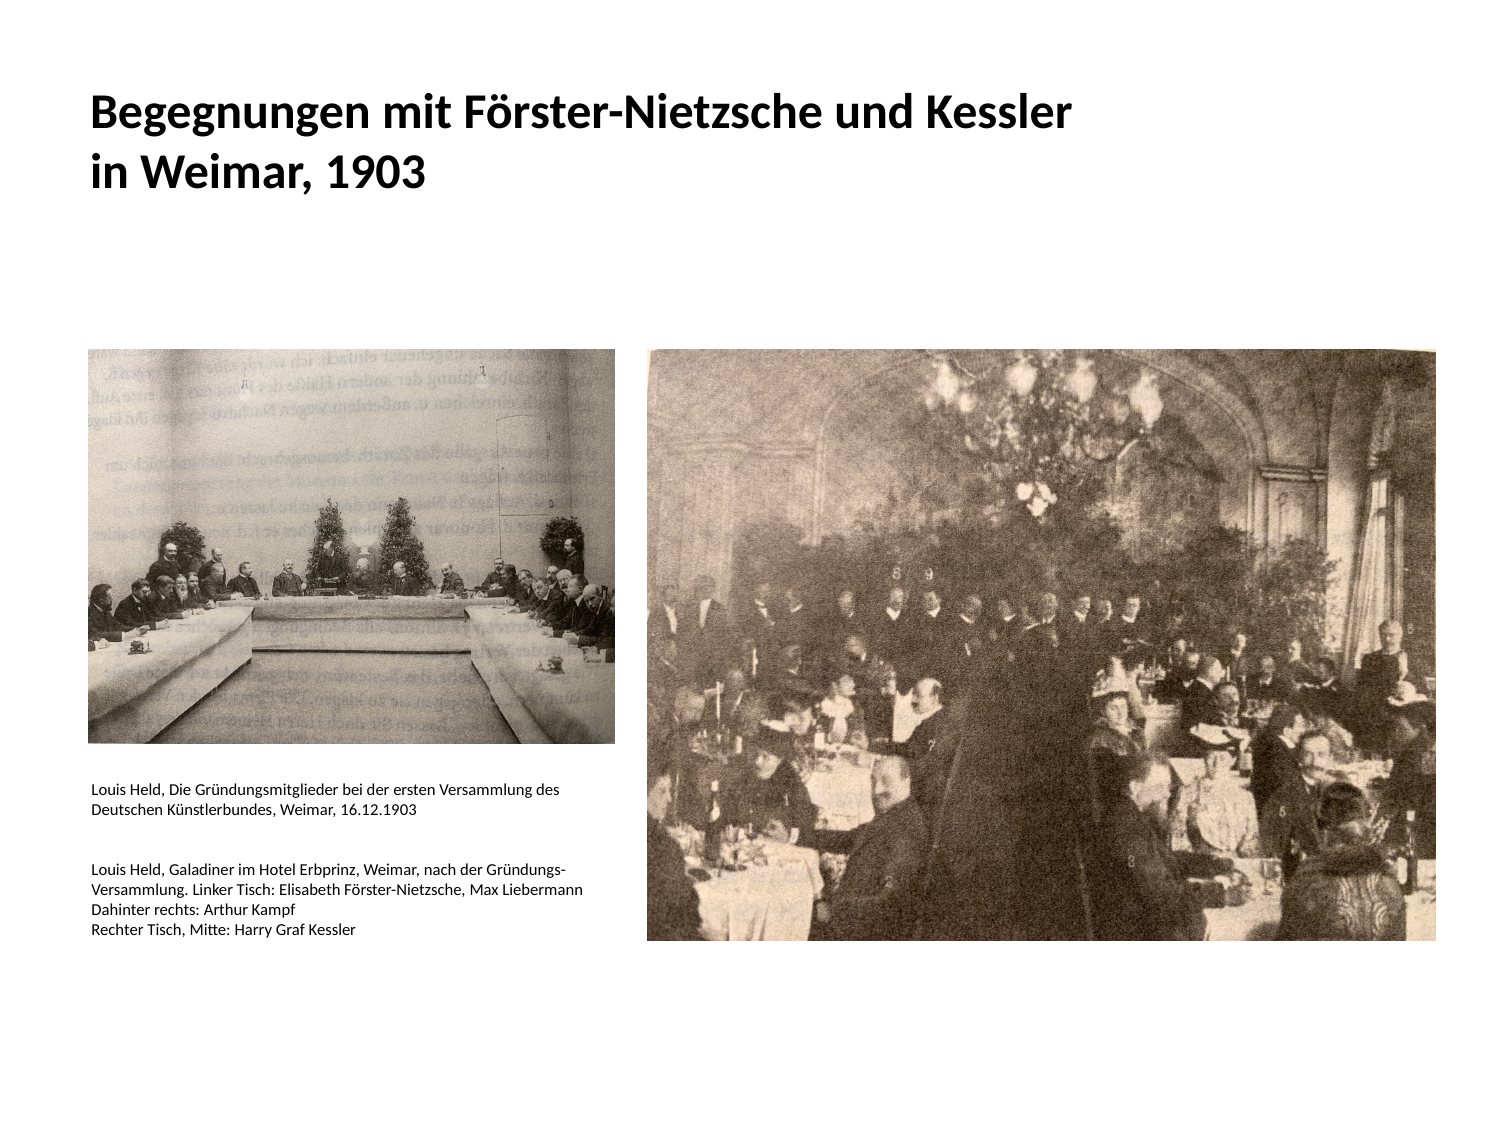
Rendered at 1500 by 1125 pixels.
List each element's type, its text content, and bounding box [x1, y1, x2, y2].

picture [647, 349, 1436, 941]
picture [88, 349, 615, 745]
title Begegnungen mit Förster-Nietzsche und Kessler in Weimar, 1903 [75, 45, 1425, 233]
text_box Louis Held, Die Gründungsmitglieder bei der ersten Versammlung des Deutschen Künstlerbundes, Weimar, 16.12.1903 Louis Held, Galadiner im Hotel Erbprinz, Weimar, nach der Gründungs- Versammlung. Linker Tisch: Elisabeth Förster-Nietzsche, Max Liebermann Dahinter rechts: Arthur Kampf Rechter Tisch, Mitte: Harry Graf Kessler [76, 771, 621, 947]
